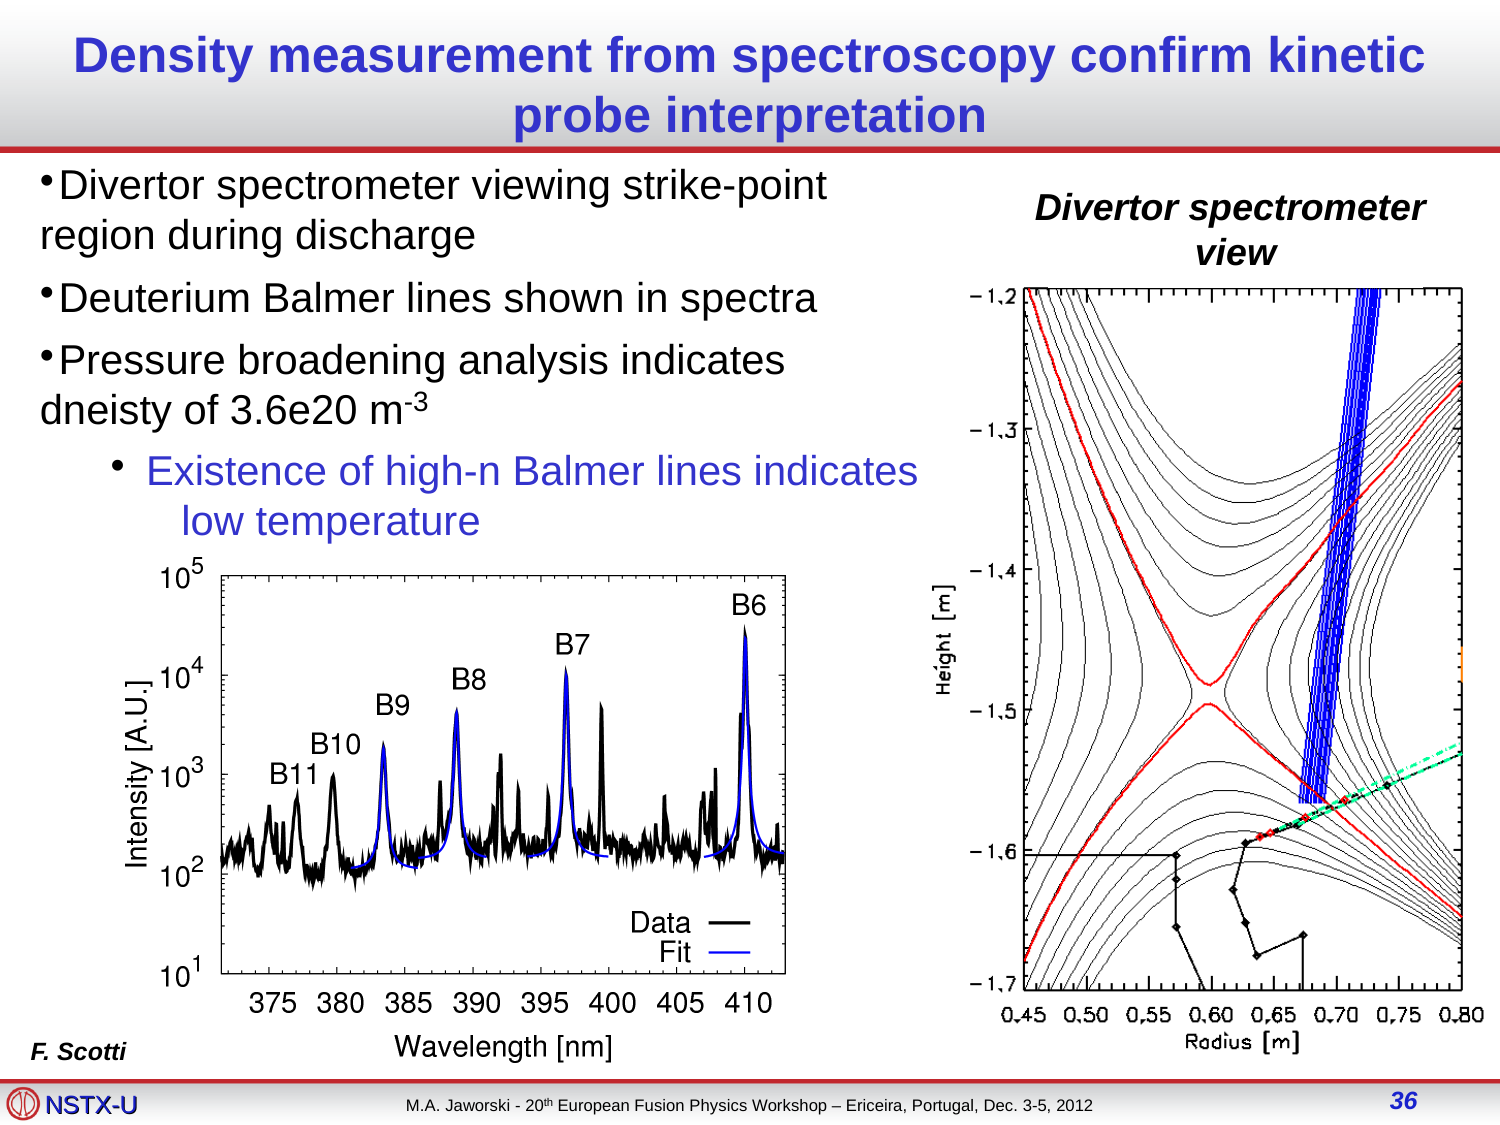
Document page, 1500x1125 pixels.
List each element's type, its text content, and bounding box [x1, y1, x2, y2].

picture [900, 248, 1499, 1074]
text_box 36 [1374, 1076, 1500, 1124]
title Density measurement from spectroscopy confirm kinetic probe interpretation [0, 0, 1500, 166]
text_box F. Scotti [15, 1028, 145, 1073]
picture [78, 563, 831, 1068]
list Divertor spectrometer viewing strike-point region during discharge Deuterium Balmer lines shown in spectra Pressure broadening analysis indicates dneisty of 3.6e20 m-3 Existence of high-n Balmer lines indicates low temperature [24, 166, 938, 563]
text_box Divertor spectrometer view [1048, 168, 1423, 288]
